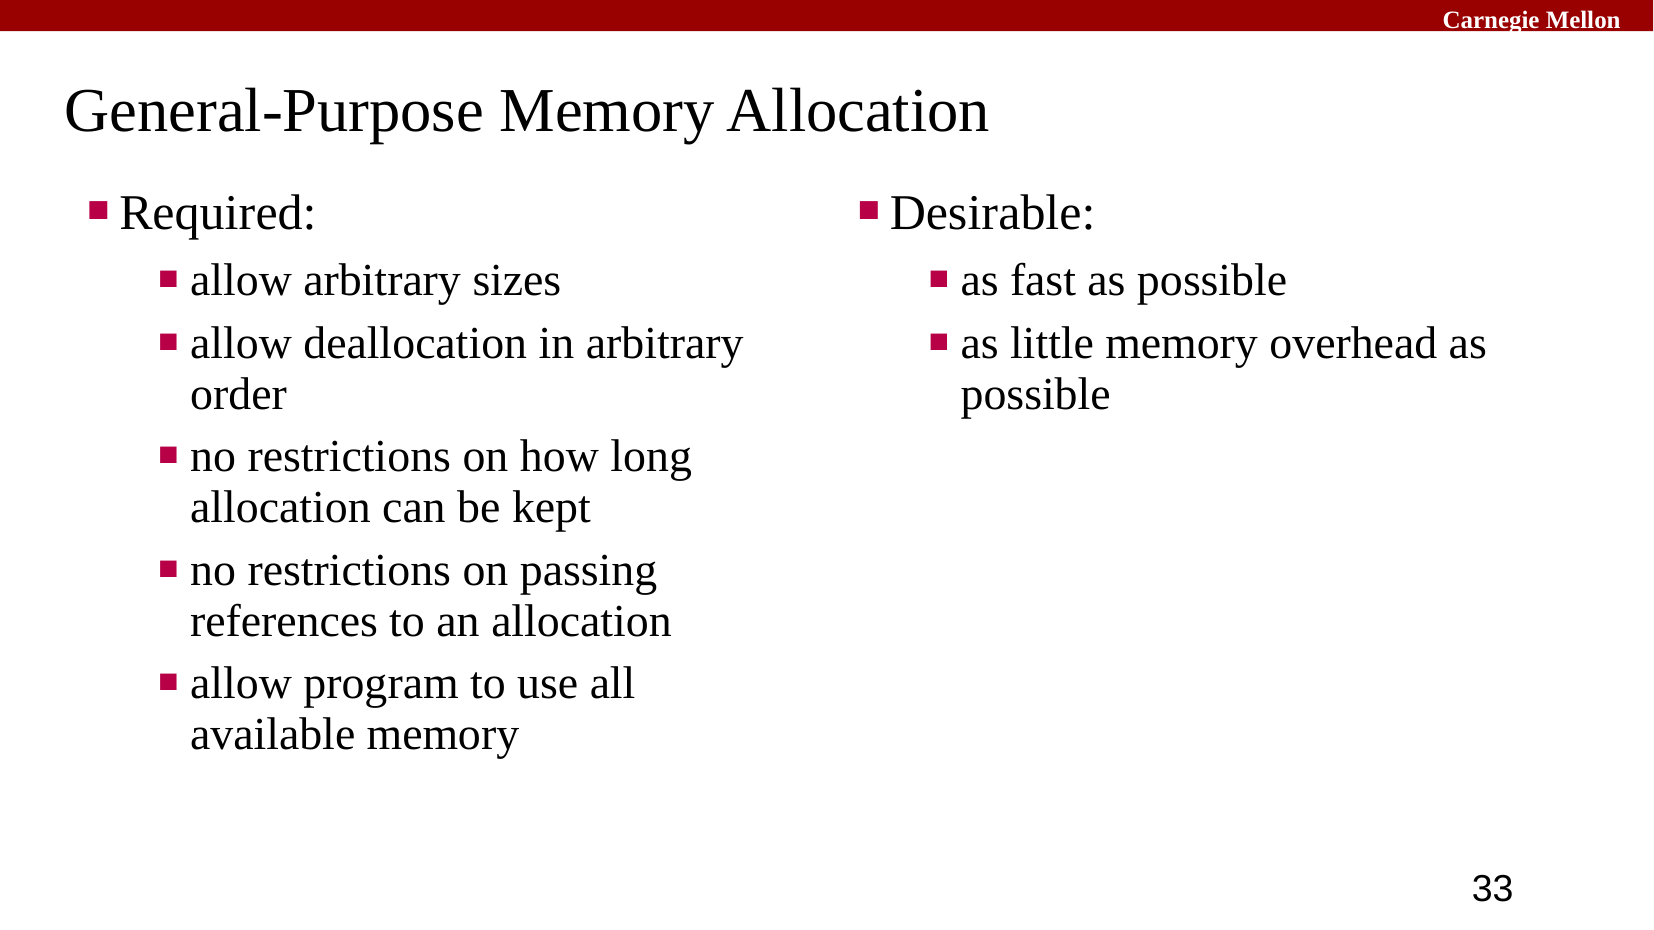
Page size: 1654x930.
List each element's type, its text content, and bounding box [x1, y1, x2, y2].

list Required: allow arbitrary sizes allow deallocation in arbitrary order no restrictions on how long allocation can be kept no restrictions on passing references to an allocation allow program to use all available memory [71, 184, 806, 859]
list Desirable: as fast as possible as little memory overhead as possible [842, 184, 1576, 859]
title General-Purpose Memory Allocation [64, 58, 1576, 163]
